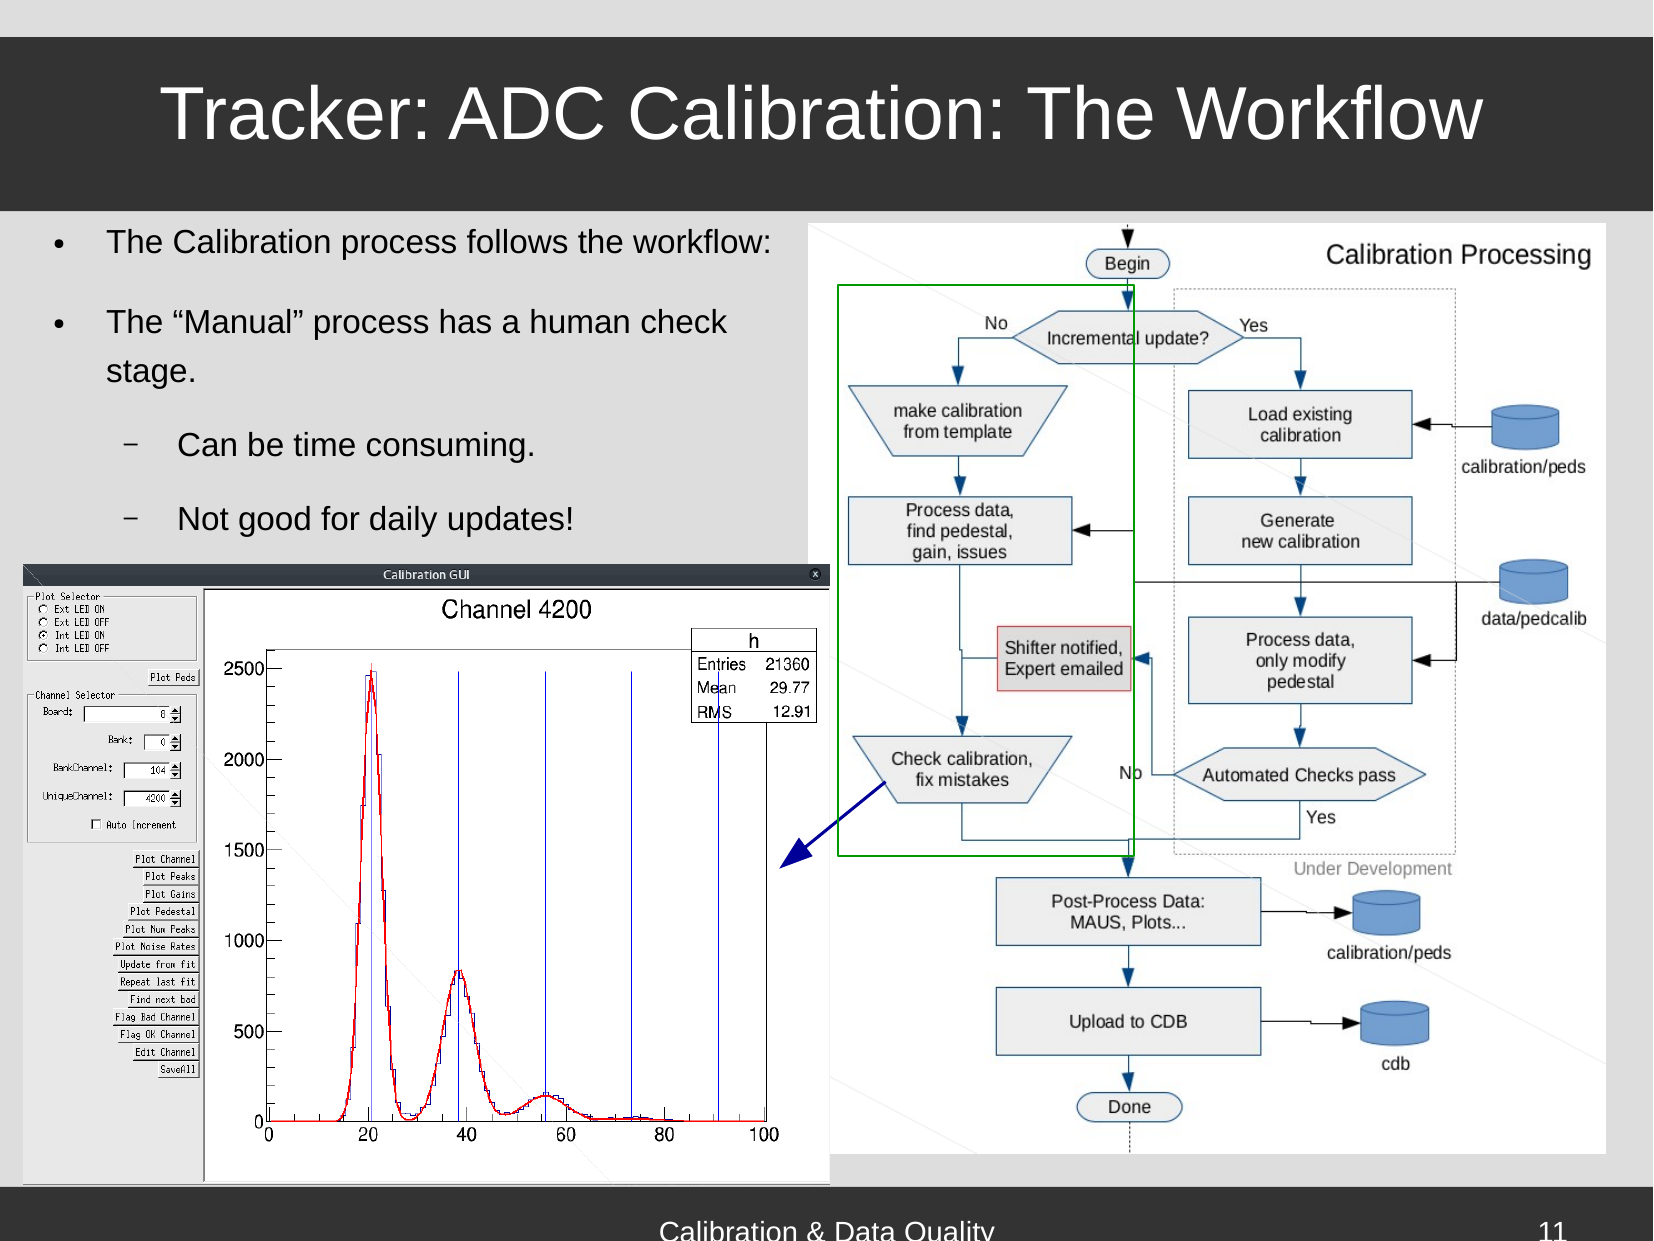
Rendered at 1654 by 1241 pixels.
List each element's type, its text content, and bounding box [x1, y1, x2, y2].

text_box stage. [106, 352, 198, 401]
text_box 11 [1537, 1216, 1571, 1241]
text_box Can be time consuming. [176, 426, 537, 475]
picture [23, 223, 1606, 1185]
text_box – [123, 507, 149, 541]
text_box Not good for daily updates! [176, 500, 576, 549]
text_box The Calibration process follows the workflow: [106, 223, 783, 273]
text_box – [123, 434, 149, 467]
text_box Tracker: ADC Calibration: The Workflow [159, 71, 1494, 180]
text_box ● [53, 317, 69, 338]
text_box ● [53, 238, 69, 258]
text_box [0, 0, 1653, 1241]
text_box The “Manual” process has a human check [106, 303, 738, 352]
text_box Calibration & Data Quality [658, 1216, 996, 1241]
